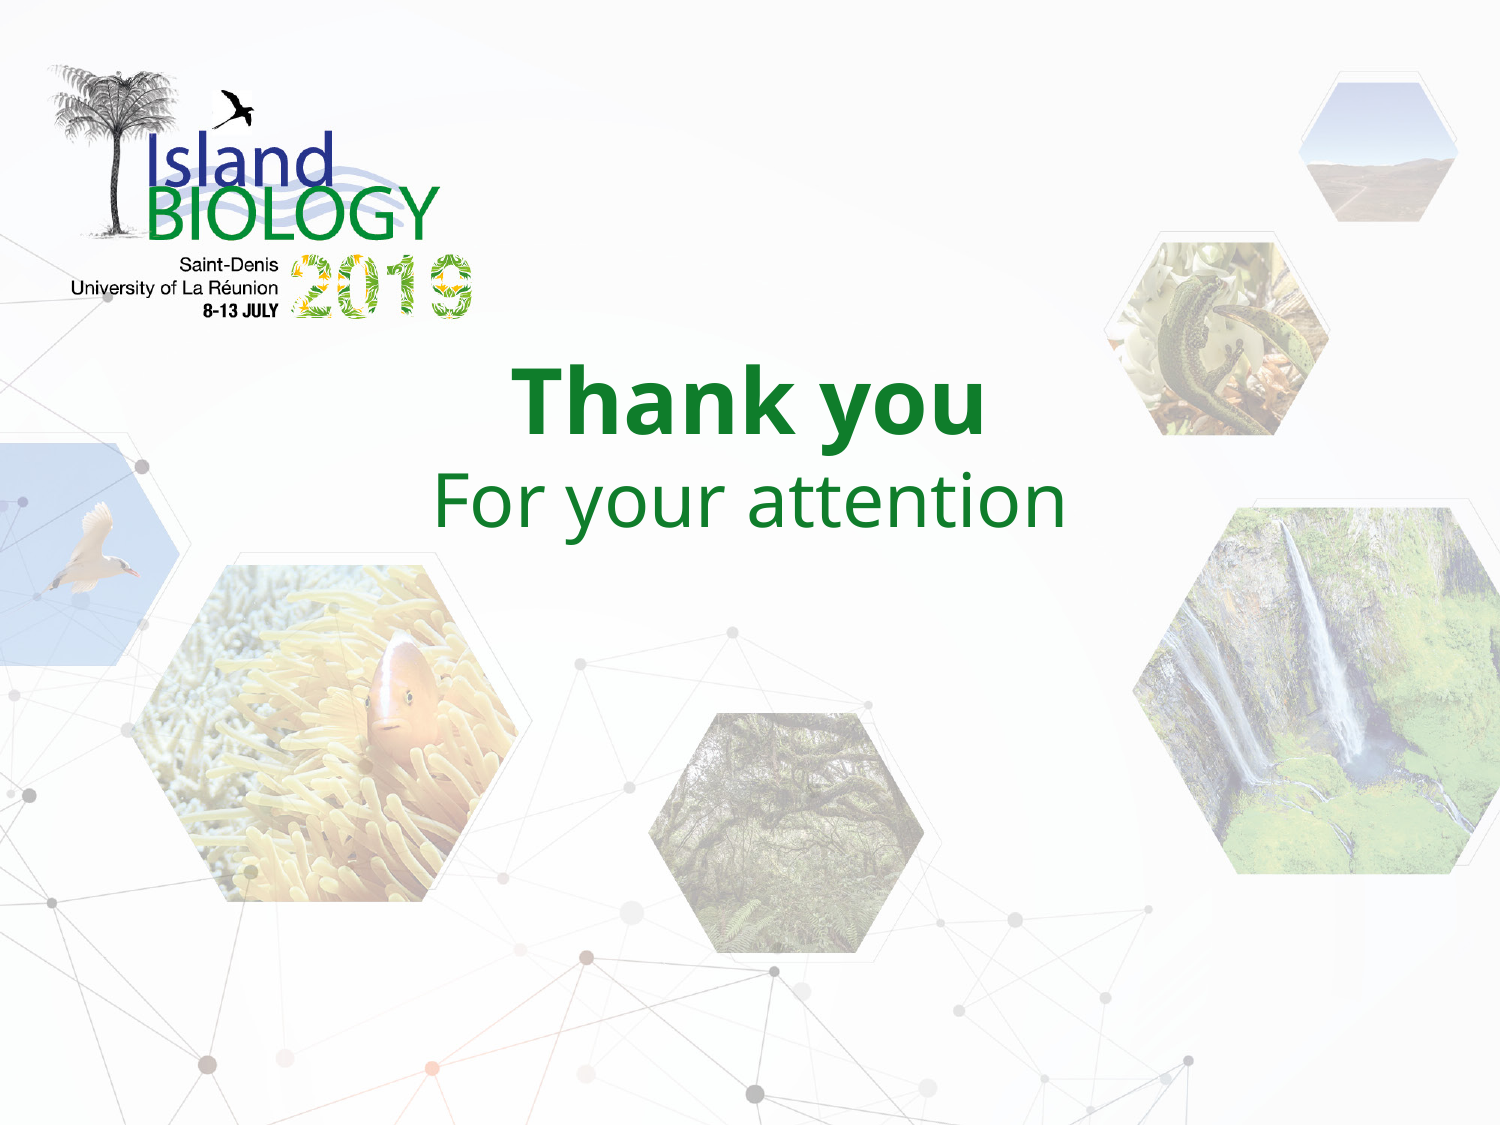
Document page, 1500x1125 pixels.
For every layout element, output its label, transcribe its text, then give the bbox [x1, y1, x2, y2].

text_box Thank you For your attention [74, 314, 1425, 571]
picture [0, 0, 1500, 1125]
